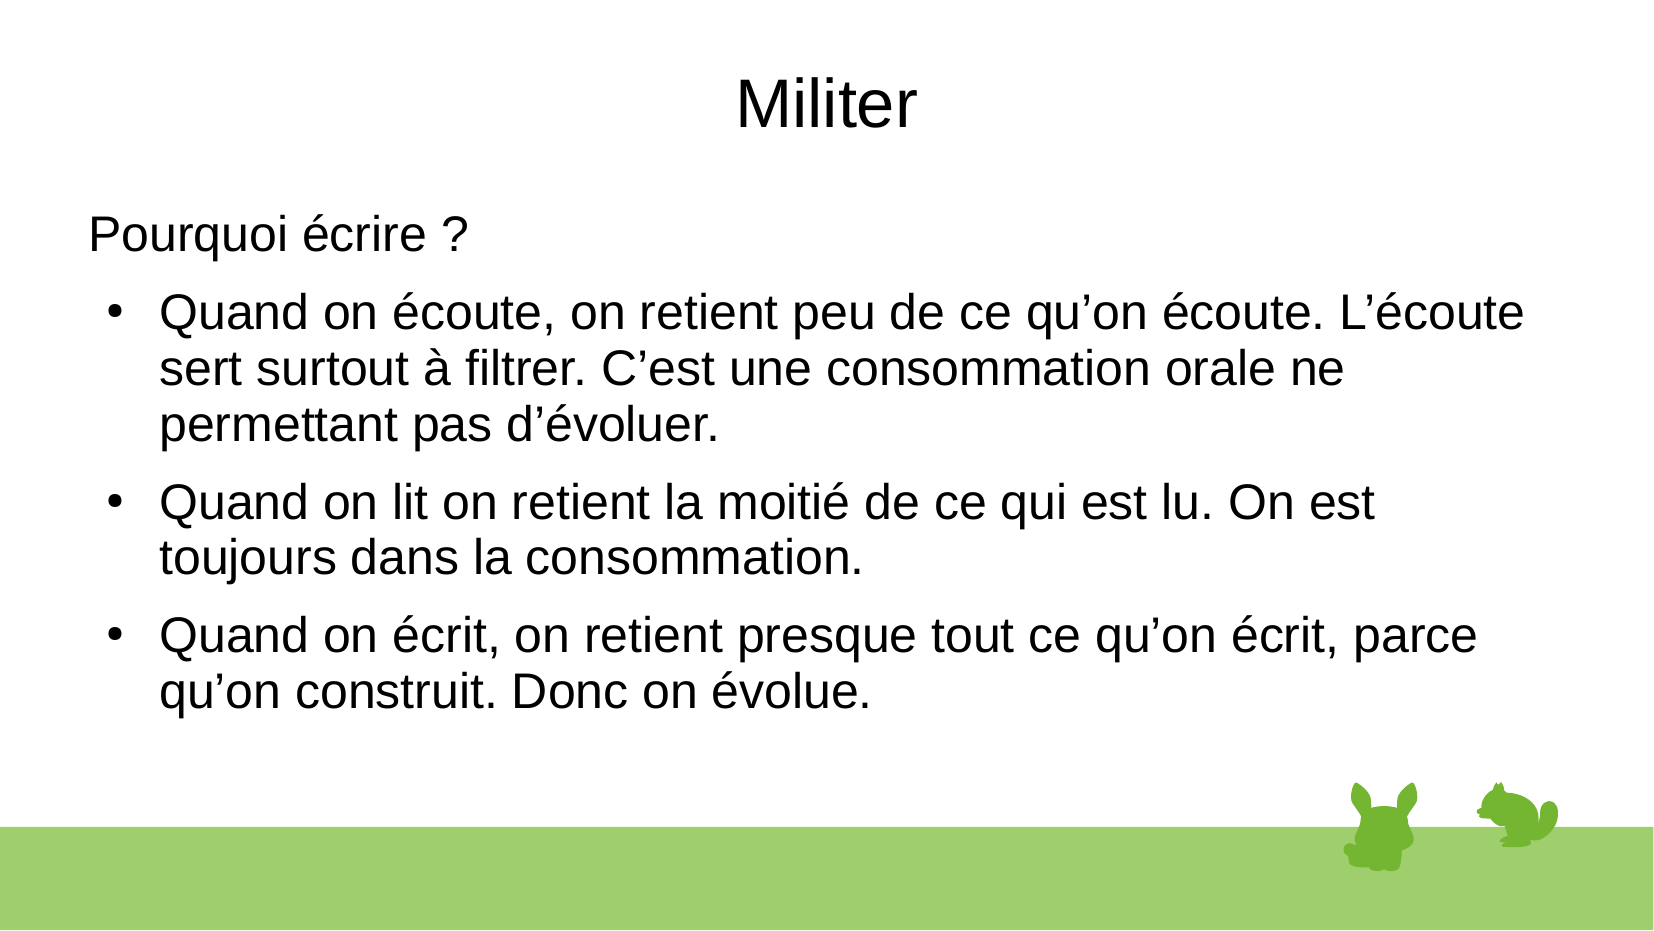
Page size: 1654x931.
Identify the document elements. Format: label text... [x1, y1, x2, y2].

list Pourquoi écrire ? Quand on écoute, on retient peu de ce qu’on écoute. L’écoute sert surtout à filtrer. C’est une consommation orale ne permettant pas d’évoluer. Quand on lit on retient la moitié de ce qui est lu. On est toujours dans la consommation. Quand on écrit, on retient presque tout ce qu’on écrit, parce qu’on construit. Donc on évolue. [88, 206, 1565, 739]
title Militer [88, 29, 1565, 178]
